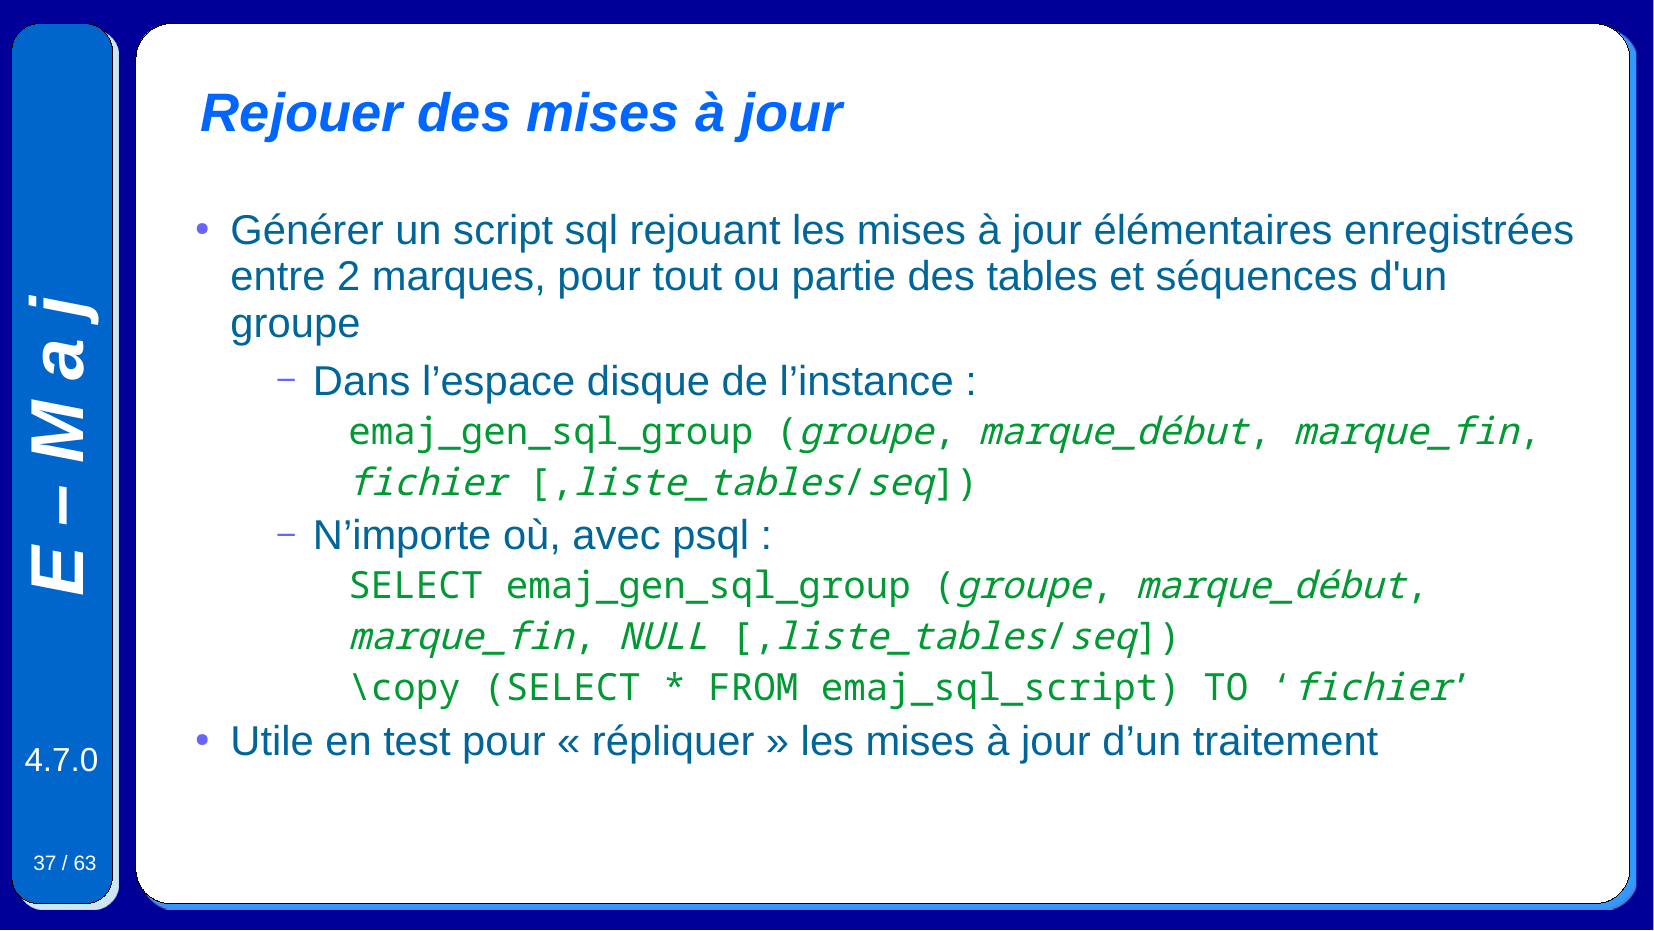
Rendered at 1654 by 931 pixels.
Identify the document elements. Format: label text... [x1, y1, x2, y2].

list Générer un script sql rejouant les mises à jour élémentaires enregistrées entre 2 marques, pour tout ou partie des tables et séquences d'un groupe Dans l’espace disque de l’instance : emaj_gen_sql_group (groupe, marque_début, marque_fin, fichier [,liste_tables/seq]) N’importe où, avec psql : SELECT emaj_gen_sql_group (groupe, marque_début, marque_fin, NULL [,liste_tables/seq]) \copy (SELECT * FROM emaj_sql_script) TO ‘fichier’ Utile en test pour « répliquer » les mises à jour d’un traitement [177, 206, 1587, 881]
title Rejouer des mises à jour [200, 34, 1575, 191]
